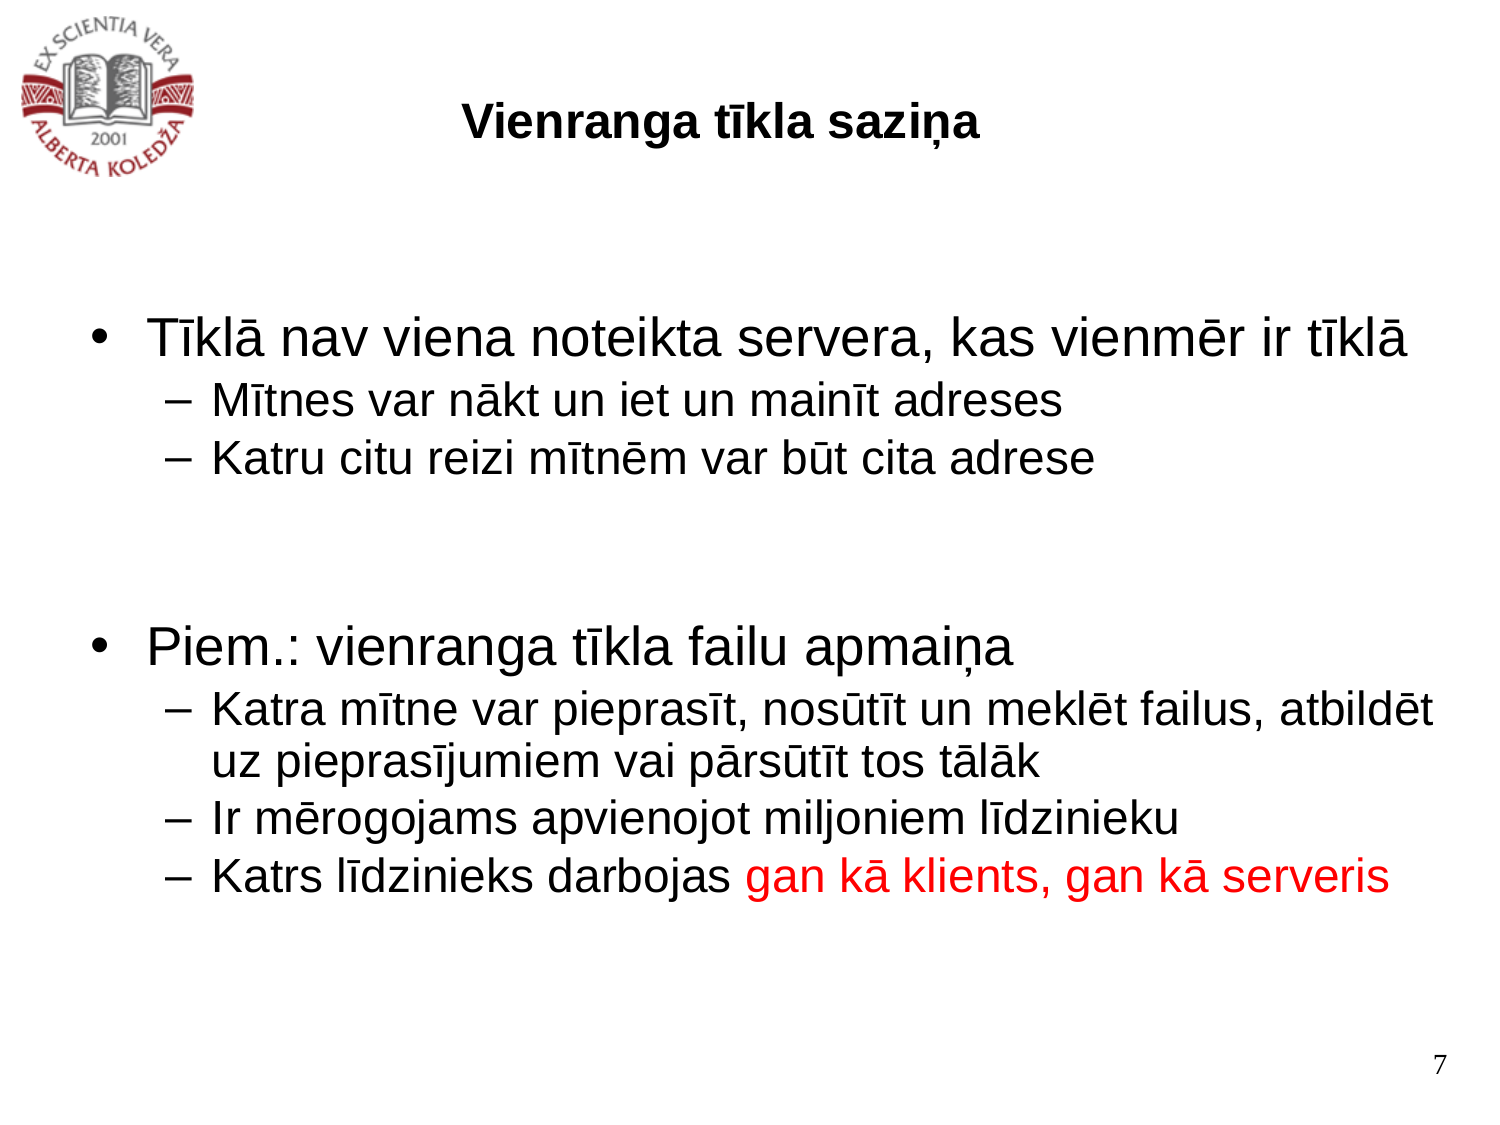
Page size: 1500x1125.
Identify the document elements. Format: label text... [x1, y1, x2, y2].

picture [21, 16, 194, 177]
list Tīklā nav viena noteikta servera, kas vienmēr ir tīklā Mītnes var nākt un iet un mainīt adreses Katru citu reizi mītnēm var būt cita adrese Piem.: vienranga tīkla failu apmaiņa Katra mītne var pieprasīt, nosūtīt un meklēt failus, atbildēt uz pieprasījumiem vai pārsūtīt tos tālāk Ir mērogojams apvienojot miljoniem līdzinieku Katrs līdzinieks darbojas gan kā klients, gan kā serveris [74, 200, 1463, 1101]
title Vienranga tīkla saziņa [50, 62, 1374, 175]
